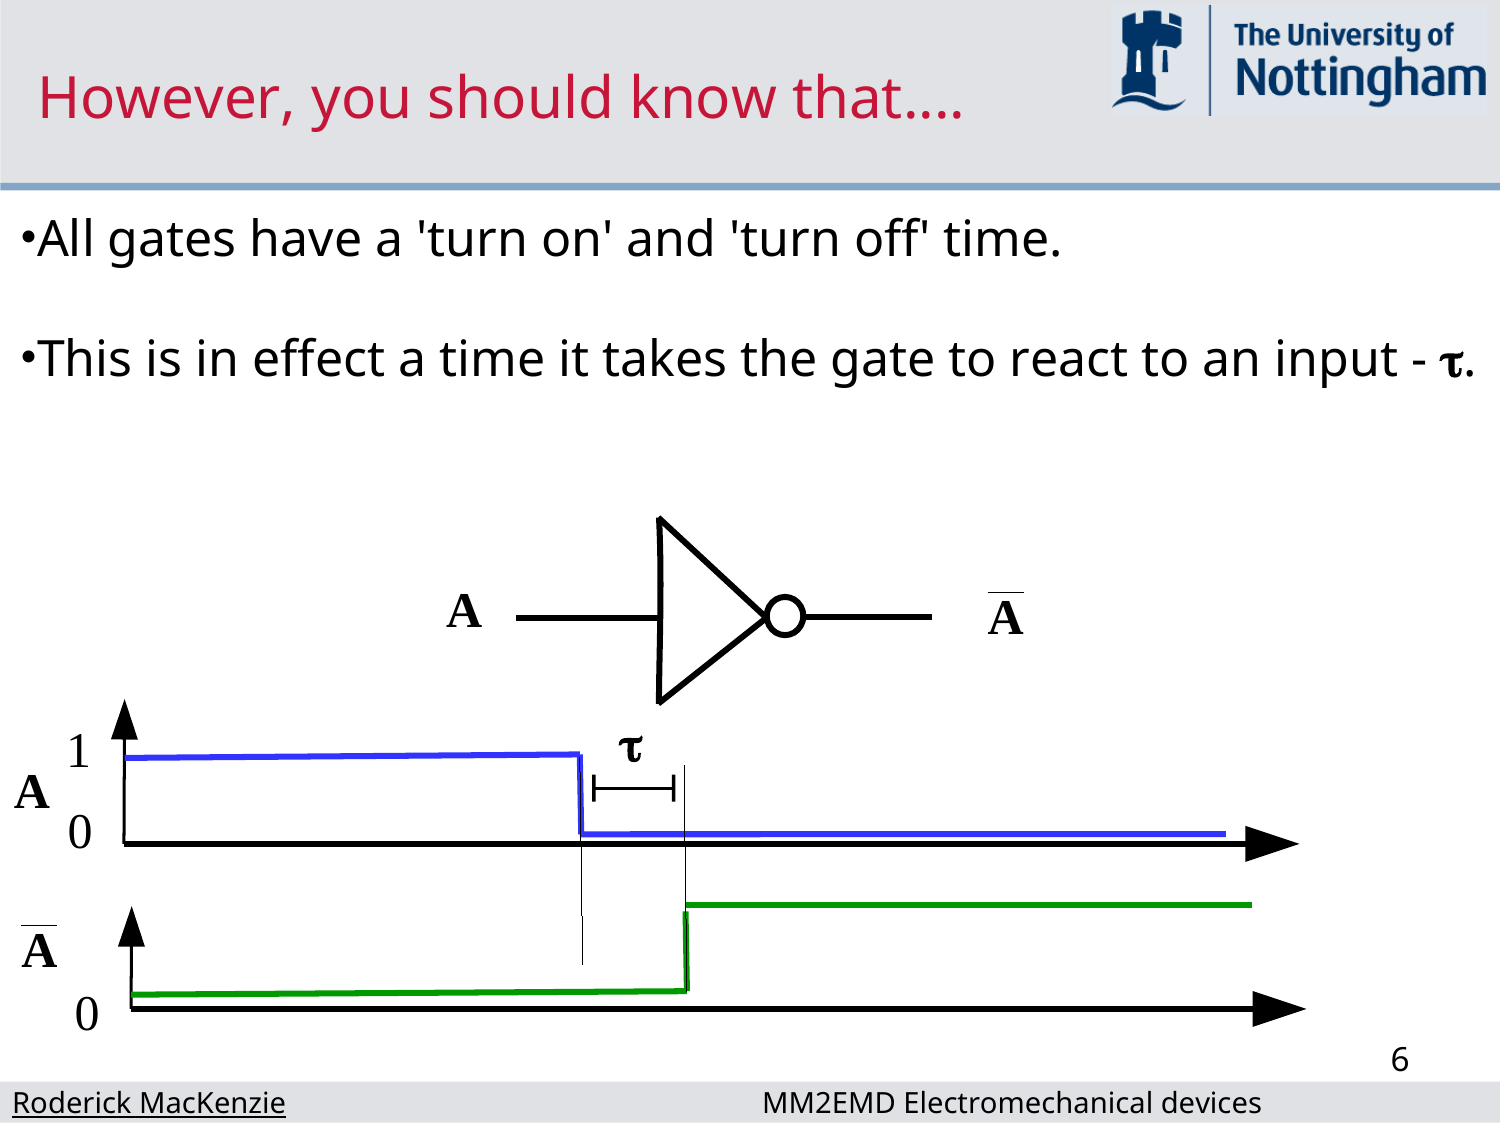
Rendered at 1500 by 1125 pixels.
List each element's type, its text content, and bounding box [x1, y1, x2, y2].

text_box A [431, 570, 498, 646]
text_box 1 [51, 710, 106, 785]
text_box t [605, 703, 660, 779]
text_box 0 [59, 973, 115, 1049]
text_box A [0, 750, 65, 826]
text_box A [972, 577, 1039, 653]
picture [1111, 4, 1487, 116]
text_box A [6, 910, 73, 986]
title However, you should know that.... [22, 20, 1115, 172]
text_box All gates have a 'turn on' and 'turn off' time. This is in effect a time it takes the gate to react to an input - t. [4, 199, 1497, 454]
text_box 0 [52, 790, 108, 866]
text_box <number> [1375, 1030, 1500, 1101]
